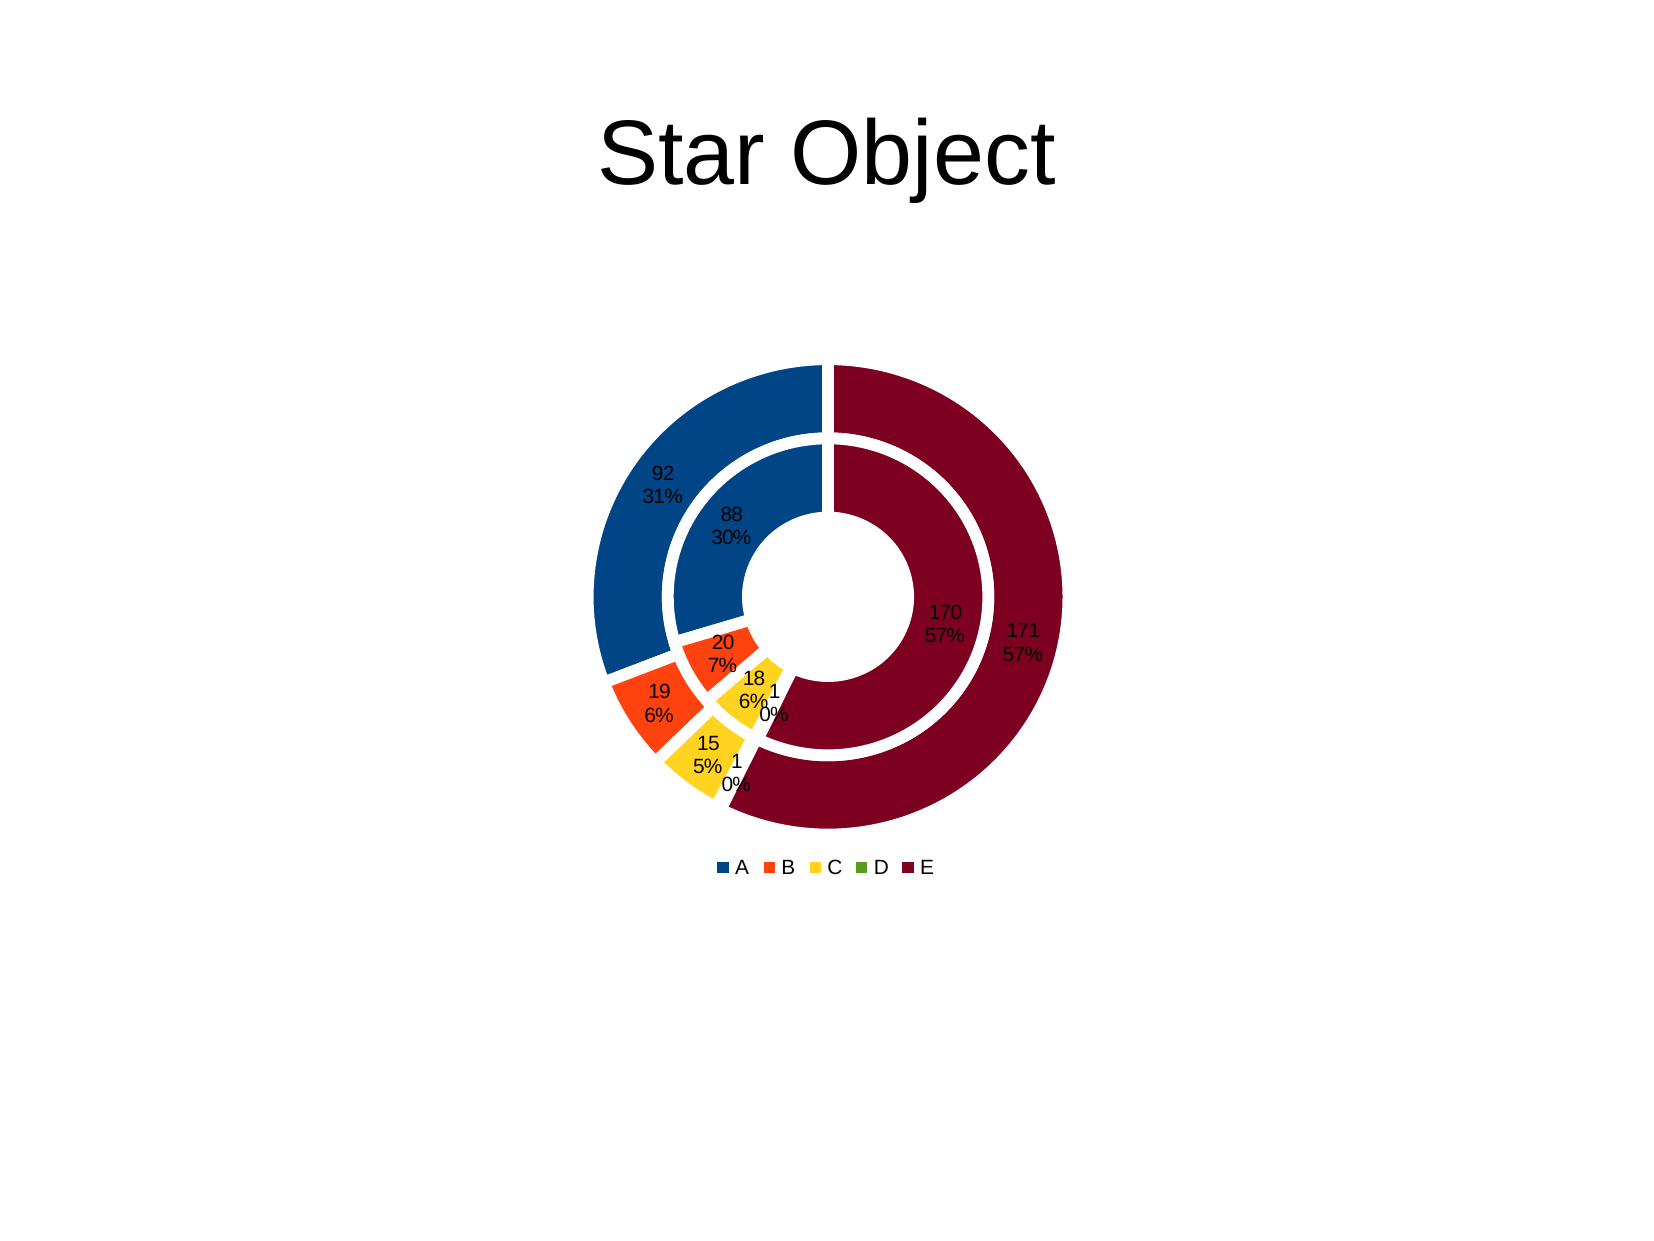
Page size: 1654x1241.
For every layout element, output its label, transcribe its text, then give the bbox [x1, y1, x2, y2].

title Star Object [82, 49, 1571, 257]
chart [353, 353, 1298, 886]
